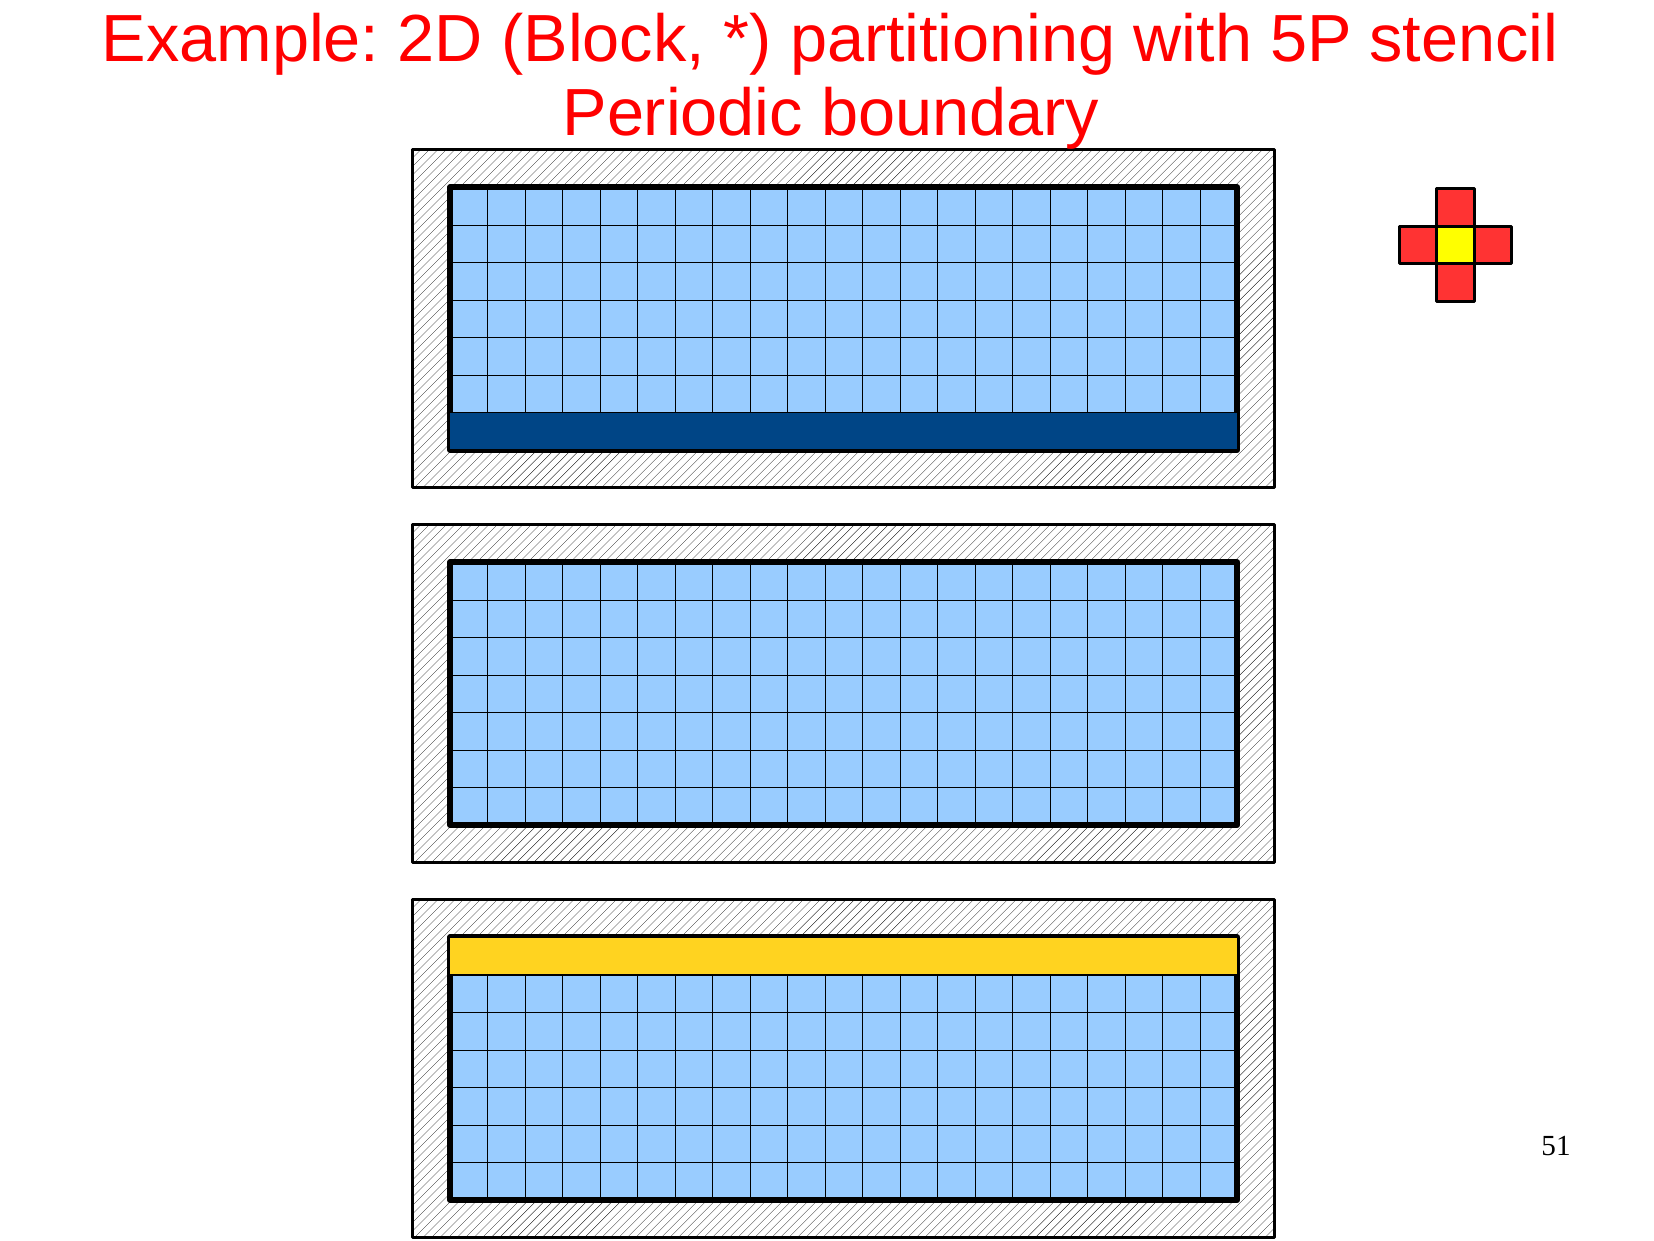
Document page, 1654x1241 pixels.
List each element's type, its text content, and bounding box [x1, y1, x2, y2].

text_box [412, 899, 1275, 1238]
text_box [1399, 188, 1512, 302]
text_box [412, 151, 1275, 488]
title Example: 2D (Block, *) partitioning with 5P stencil Periodic boundary [86, 0, 1576, 151]
text_box [412, 524, 1275, 863]
